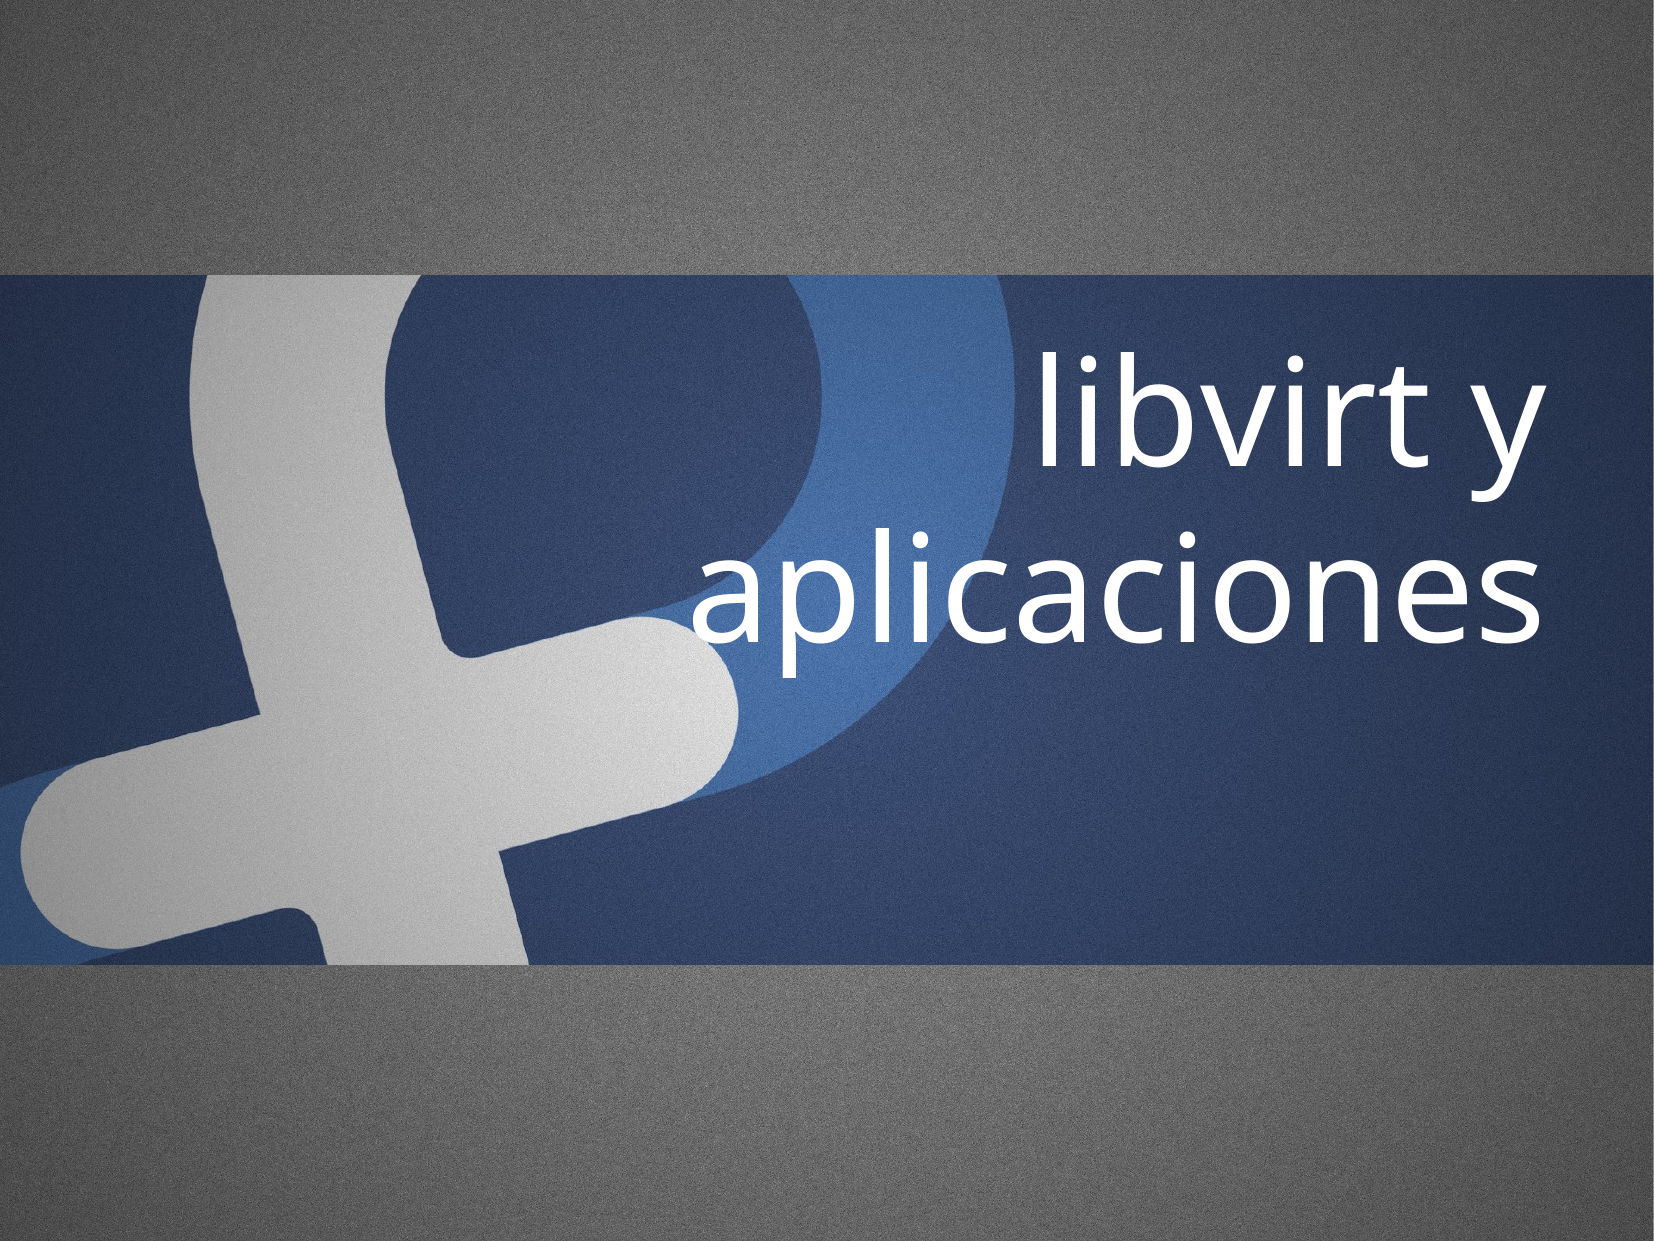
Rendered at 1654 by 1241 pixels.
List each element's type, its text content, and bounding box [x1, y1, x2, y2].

text_box libvirt y aplicaciones [796, 571, 840, 633]
picture [0, 0, 1654, 1241]
text_box libvirt y aplicaciones [447, 315, 1563, 654]
